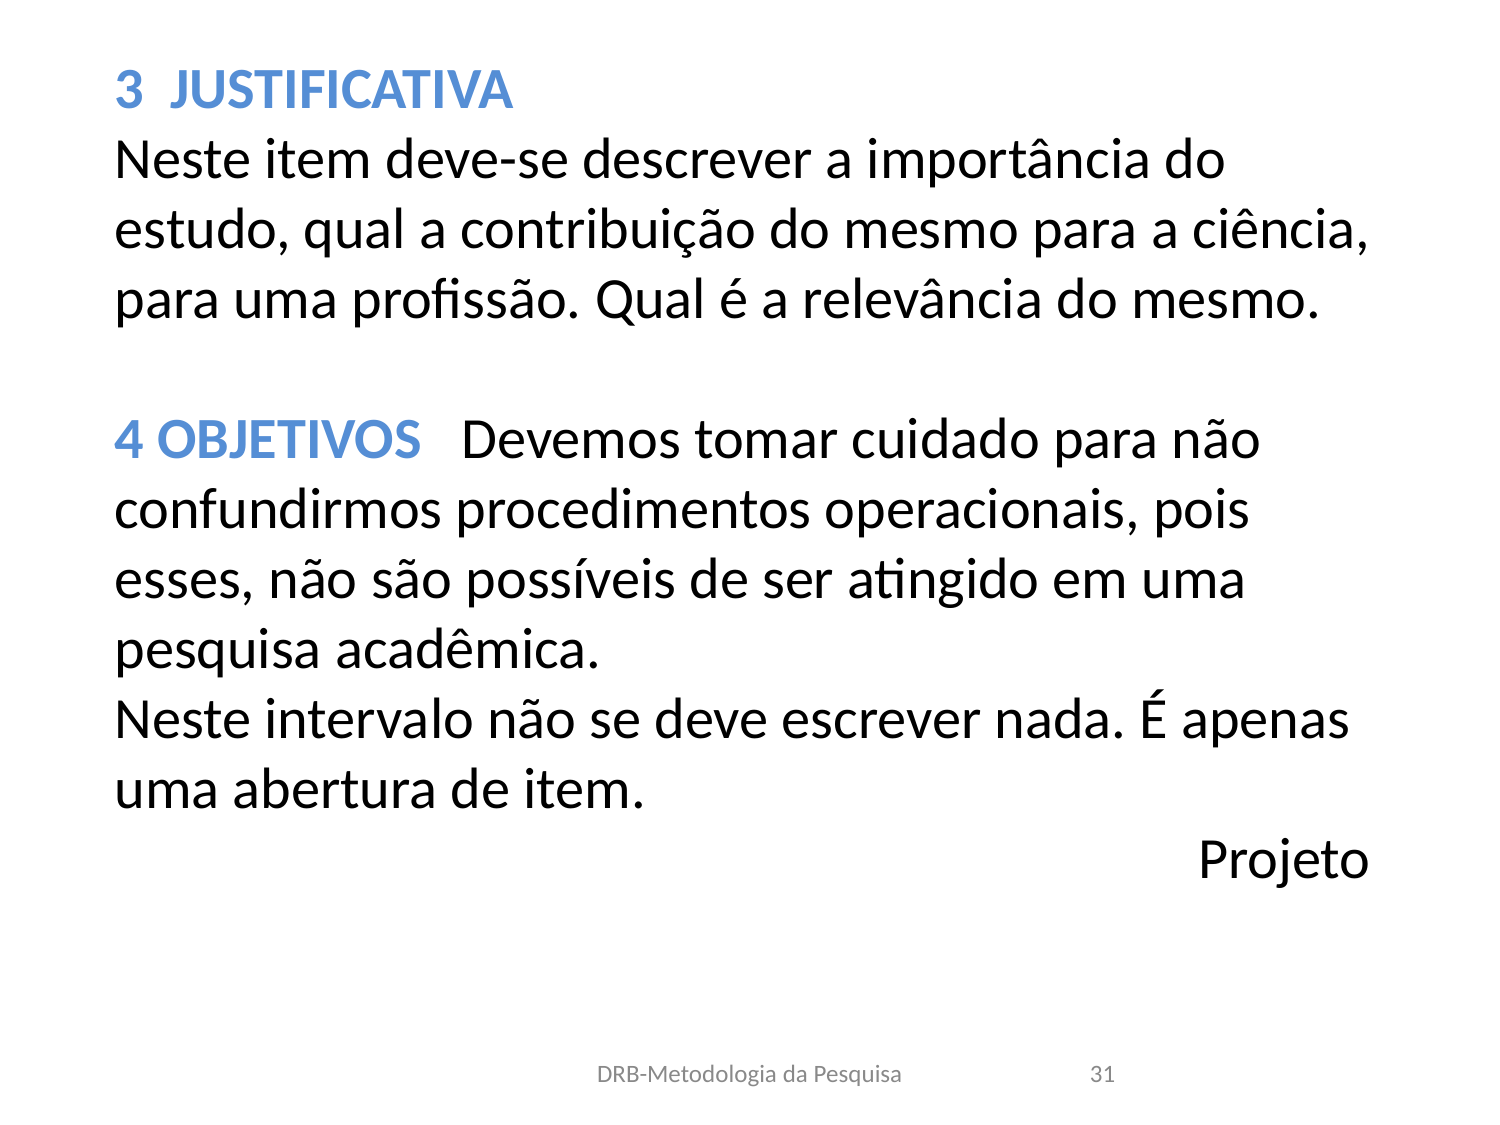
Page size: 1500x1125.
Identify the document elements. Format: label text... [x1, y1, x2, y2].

text_box 3 JUSTIFICATIVA Neste item deve-se descrever a importância do estudo, qual a contribuição do mesmo para a ciência, para uma profissão. Qual é a relevância do mesmo. 4 OBJETIVOS Devemos tomar cuidado para não confundirmos procedimentos operacionais, pois esses, não são possíveis de ser atingido em uma pesquisa acadêmica. Neste intervalo não se deve escrever nada. É apenas uma abertura de item. Projeto [99, 42, 1388, 977]
text_box 31 [1074, 1042, 1426, 1103]
text_box DRB-Metodologia da Pesquisa [512, 1042, 988, 1103]
